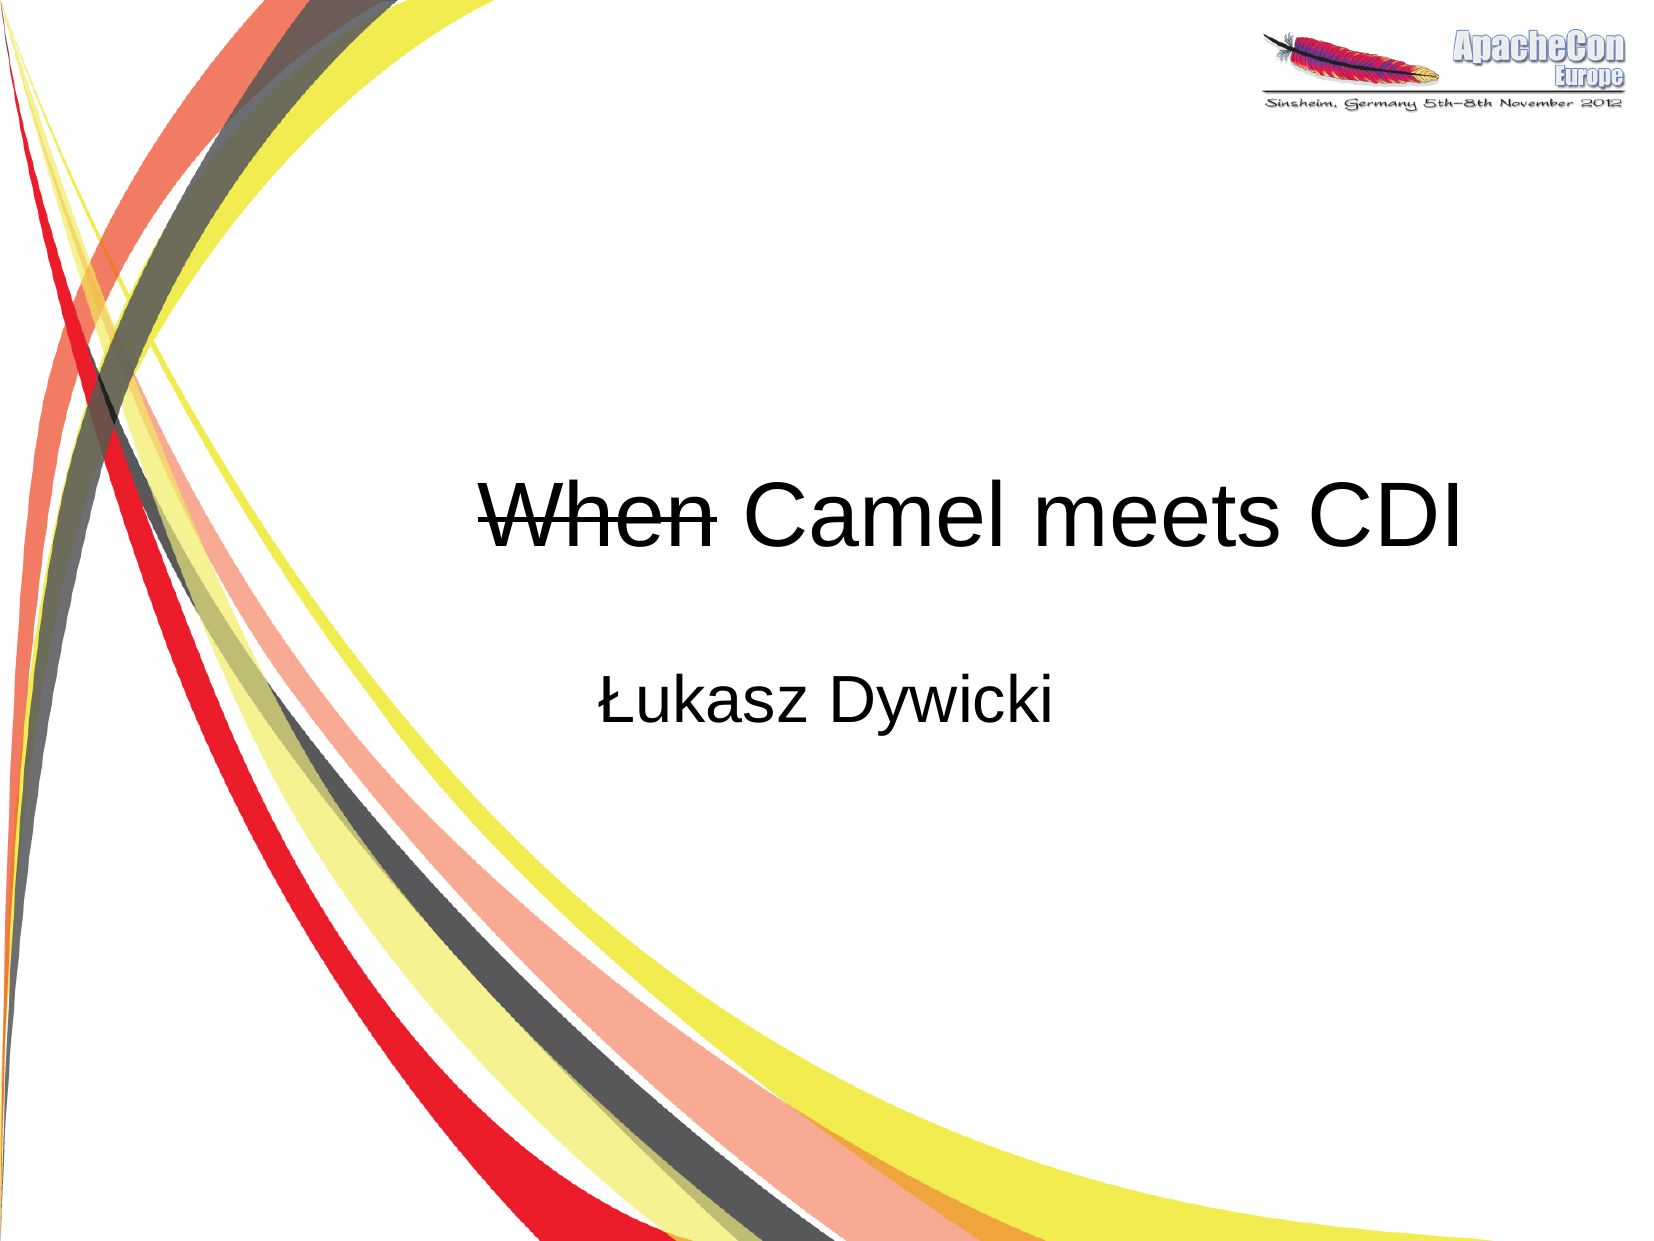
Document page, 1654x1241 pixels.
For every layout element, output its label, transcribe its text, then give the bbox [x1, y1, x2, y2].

subtitle Łukasz Dywicki [82, 290, 1571, 1109]
picture [0, 0, 1654, 1241]
